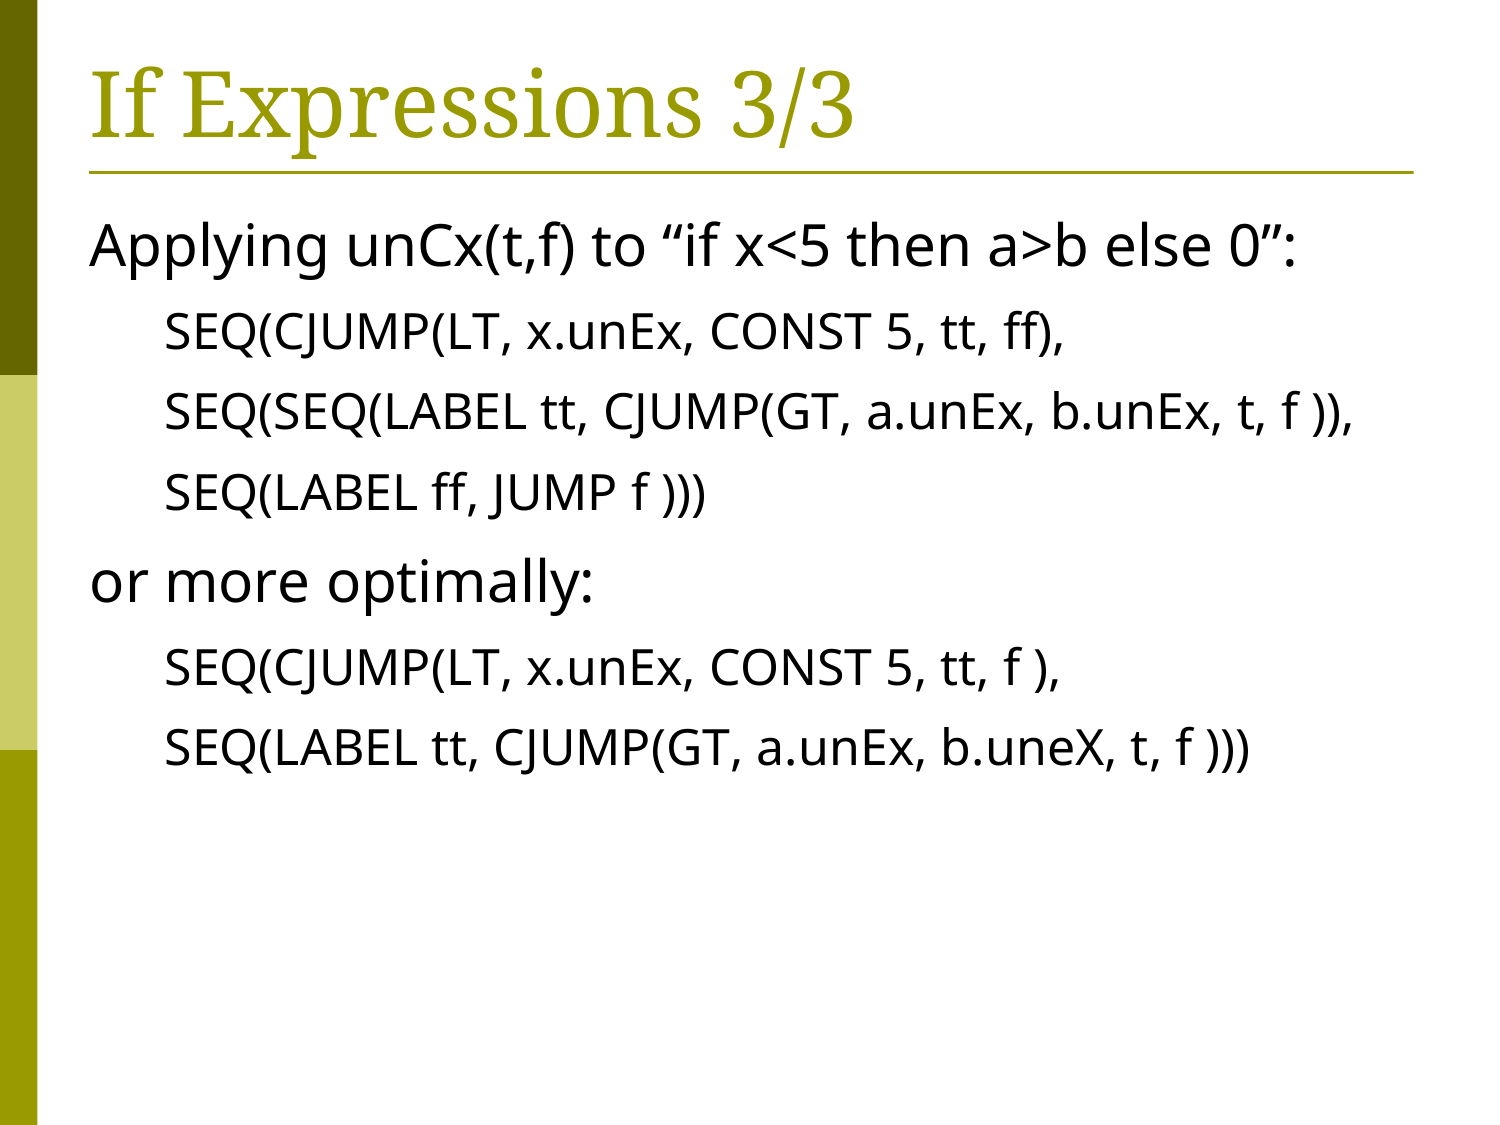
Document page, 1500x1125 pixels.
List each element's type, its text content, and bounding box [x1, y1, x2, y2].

list Applying unCx(t,f) to “if x<5 then a>b else 0”: SEQ(CJUMP(LT, x.unEx, CONST 5, tt, ff), SEQ(SEQ(LABEL tt, CJUMP(GT, a.unEx, b.unEx, t, f )), SEQ(LABEL ff, JUMP f ))) or more optimally: SEQ(CJUMP(LT, x.unEx, CONST 5, tt, f ), SEQ(LABEL tt, CJUMP(GT, a.unEx, b.uneX, t, f ))) [75, 196, 1426, 1006]
title If Expressions 3/3 [75, 45, 1426, 173]
